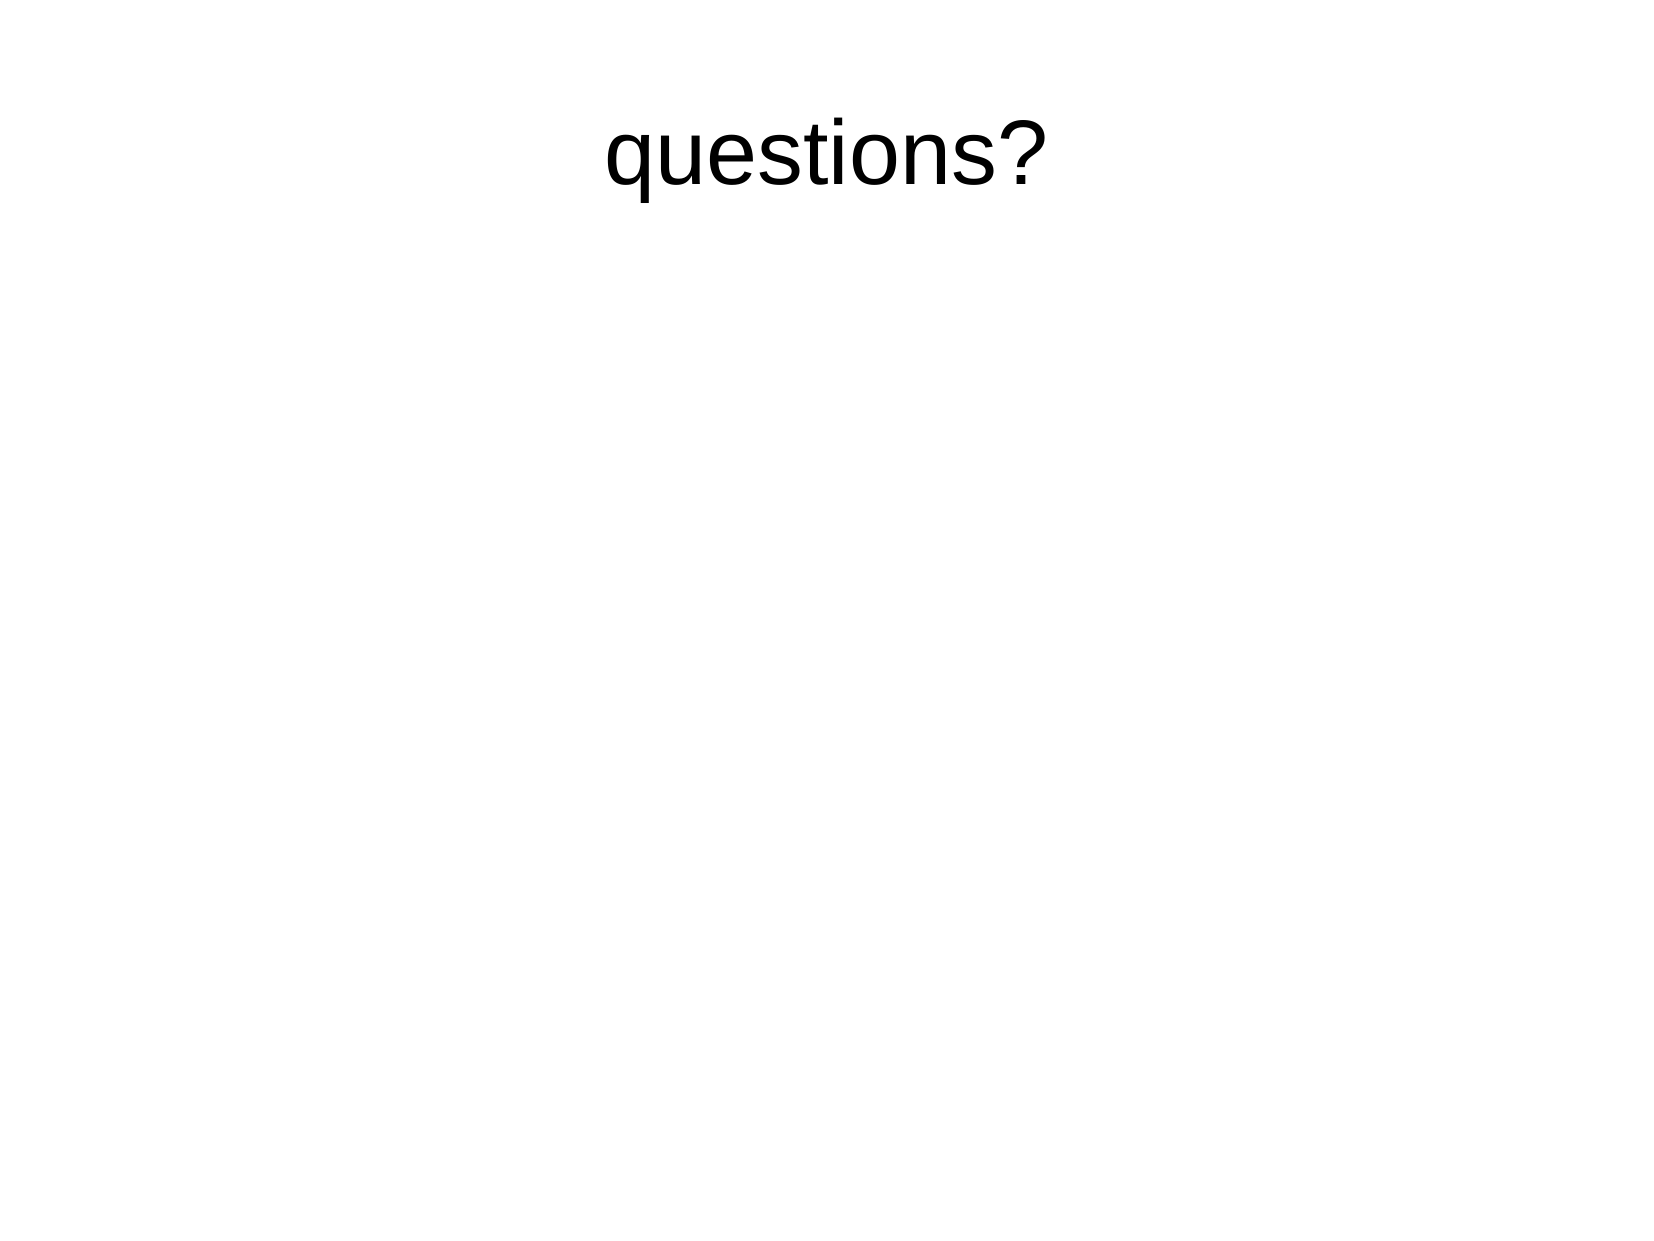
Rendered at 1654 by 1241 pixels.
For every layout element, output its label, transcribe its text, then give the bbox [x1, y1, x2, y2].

title questions? [82, 49, 1571, 257]
